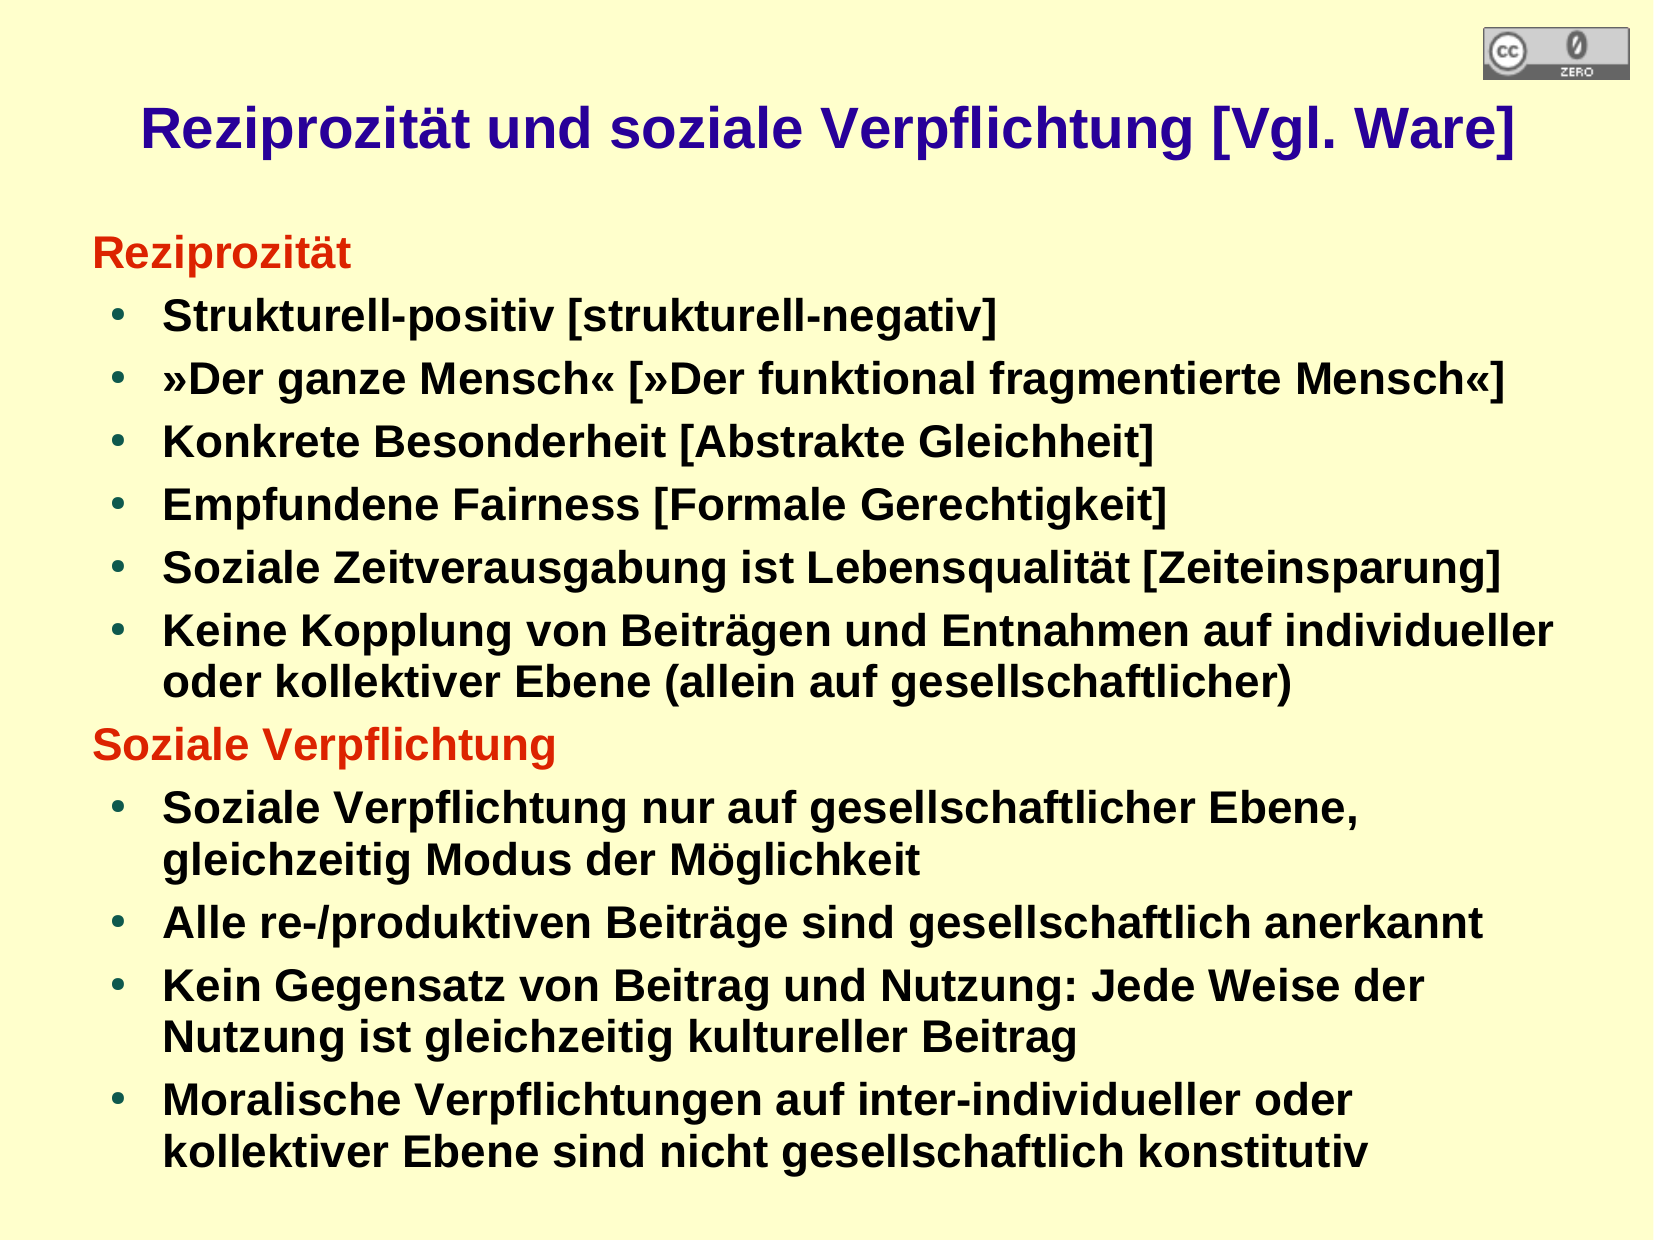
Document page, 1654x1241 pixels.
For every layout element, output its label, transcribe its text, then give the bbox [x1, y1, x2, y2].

picture [1483, 27, 1630, 80]
title Reziprozität und soziale Verpflichtung [Vgl. Ware] [86, 49, 1571, 207]
list Reziprozität Strukturell-positiv [strukturell-negativ] »Der ganze Mensch« [»Der funktional fragmentierte Mensch«] Konkrete Besonderheit [Abstrakte Gleichheit] Empfundene Fairness [Formale Gerechtigkeit] Soziale Zeitverausgabung ist Lebensqualität [Zeiteinsparung] Keine Kopplung von Beiträgen und Entnahmen auf individueller oder kollektiver Ebene (allein auf gesellschaftlicher) Soziale Verpflichtung Soziale Verpflichtung nur auf gesellschaftlicher Ebene, gleichzeitig Modus der Möglichkeit Alle re-/produktiven Beiträge sind gesellschaftlich anerkannt Kein Gegensatz von Beitrag und Nutzung: Jede Weise der Nutzung ist gleichzeitig kultureller Beitrag Moralische Verpflichtungen auf inter-individueller oder kollektiver Ebene sind nicht gesellschaftlich konstitutiv [92, 226, 1565, 1177]
